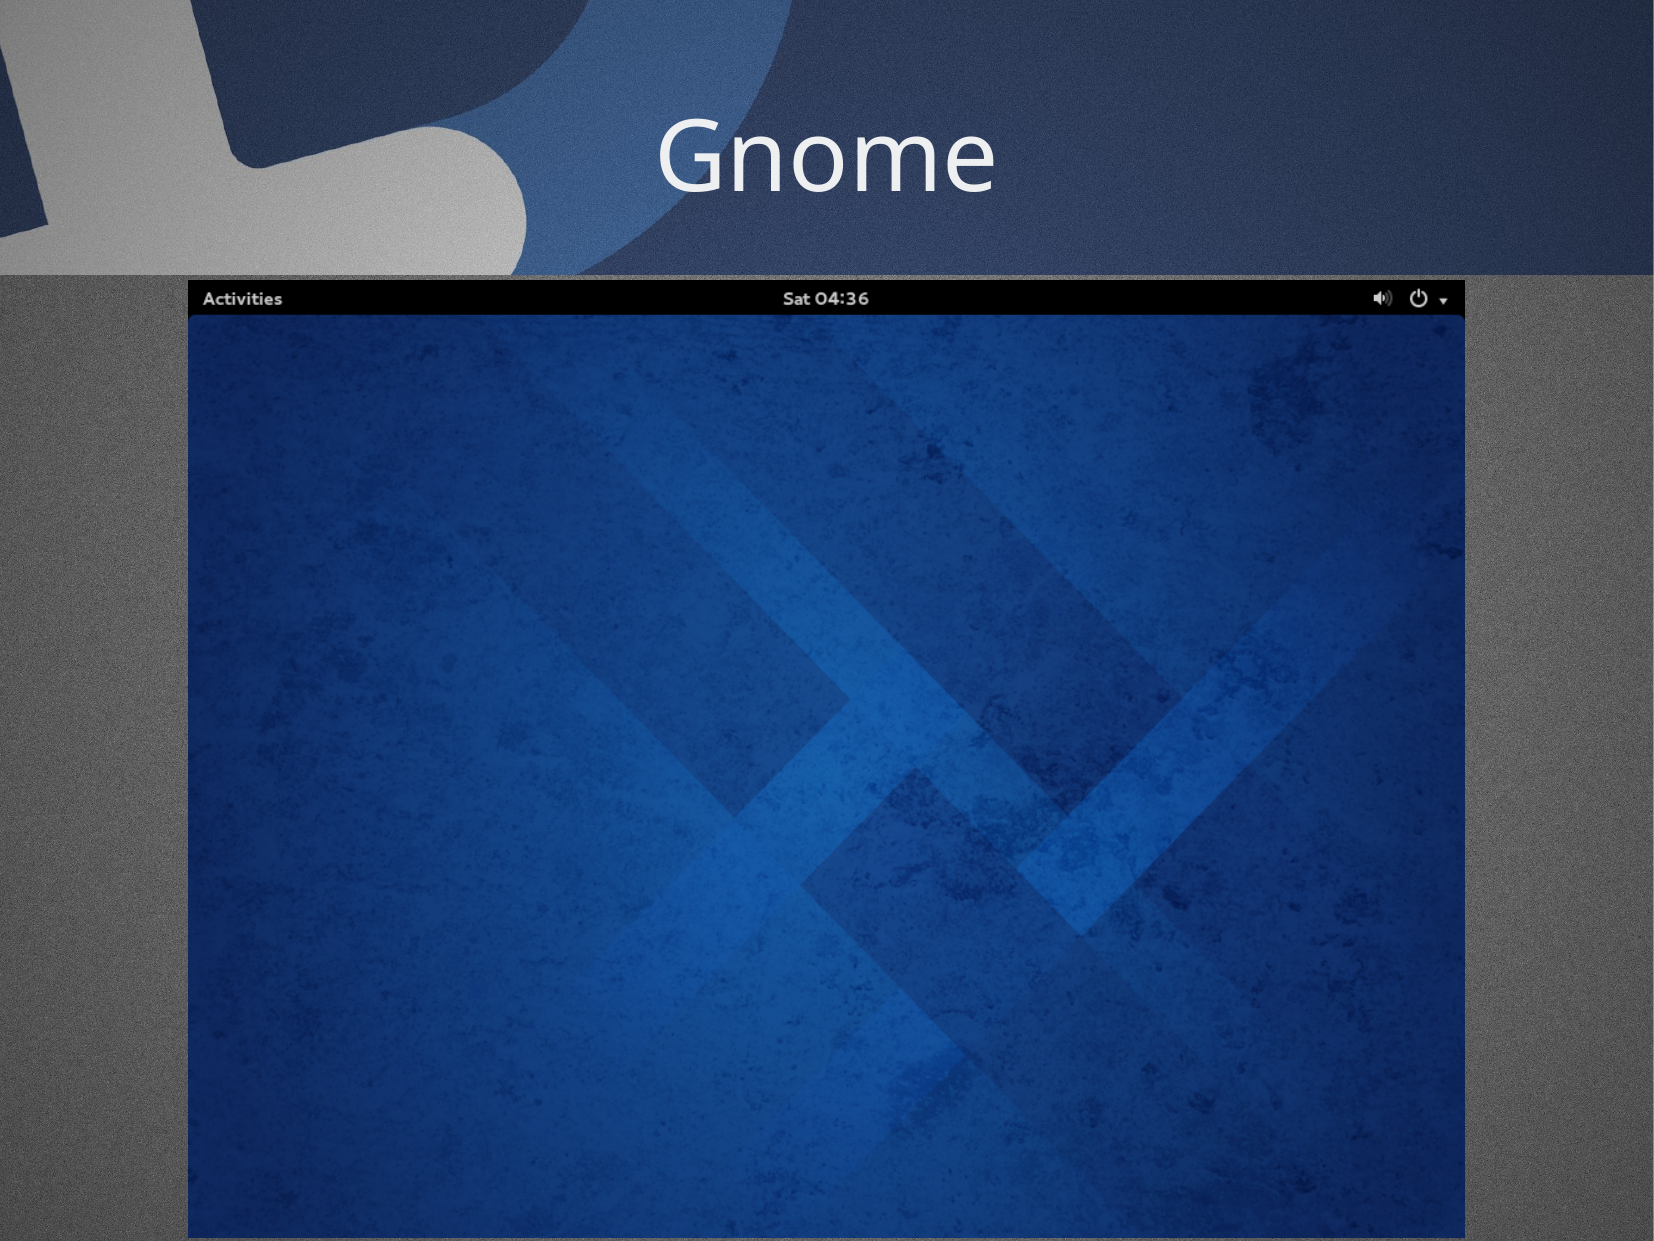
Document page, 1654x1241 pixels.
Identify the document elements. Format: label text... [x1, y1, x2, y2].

picture [0, 0, 1654, 1241]
title Gnome [82, 49, 1571, 257]
